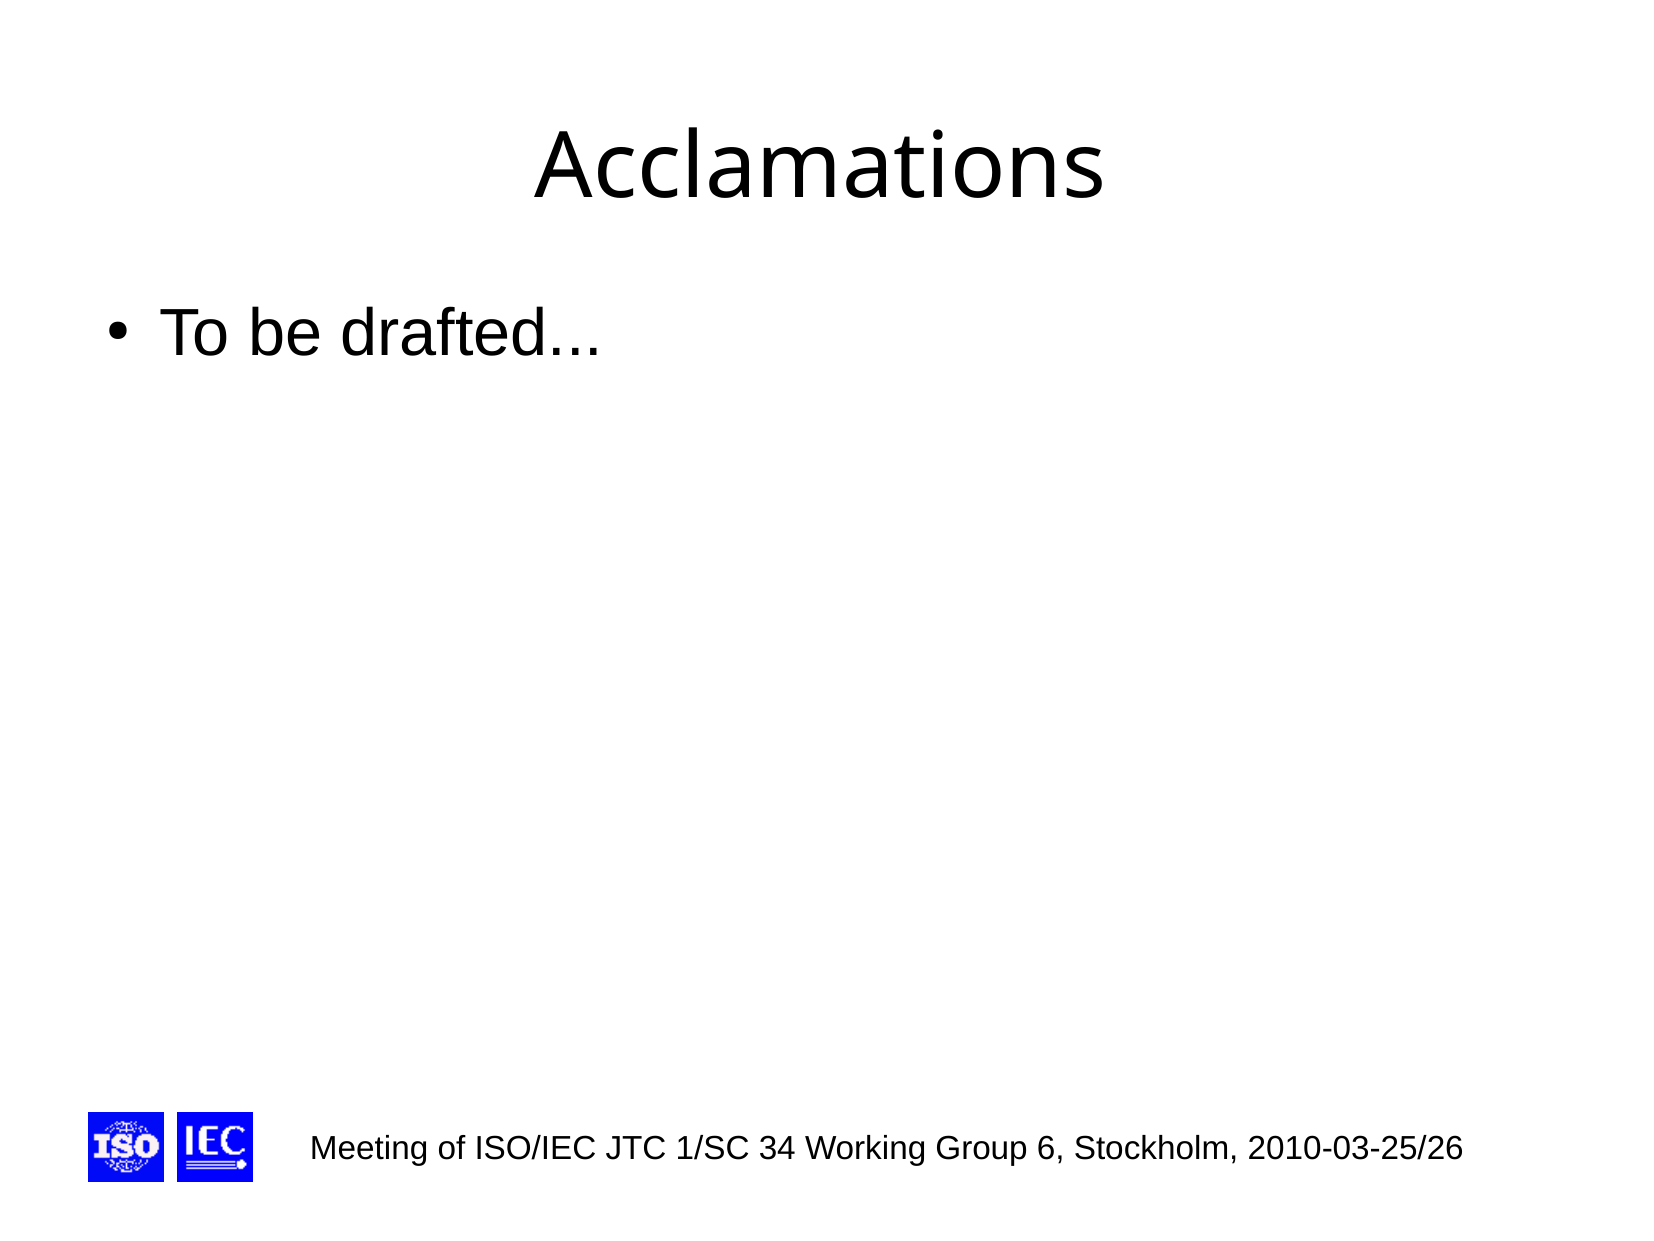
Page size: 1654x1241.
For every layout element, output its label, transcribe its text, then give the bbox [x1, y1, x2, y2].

picture [177, 1112, 253, 1182]
list To be drafted... [88, 295, 1577, 1099]
title Acclamations [76, 66, 1565, 259]
picture [88, 1112, 164, 1182]
